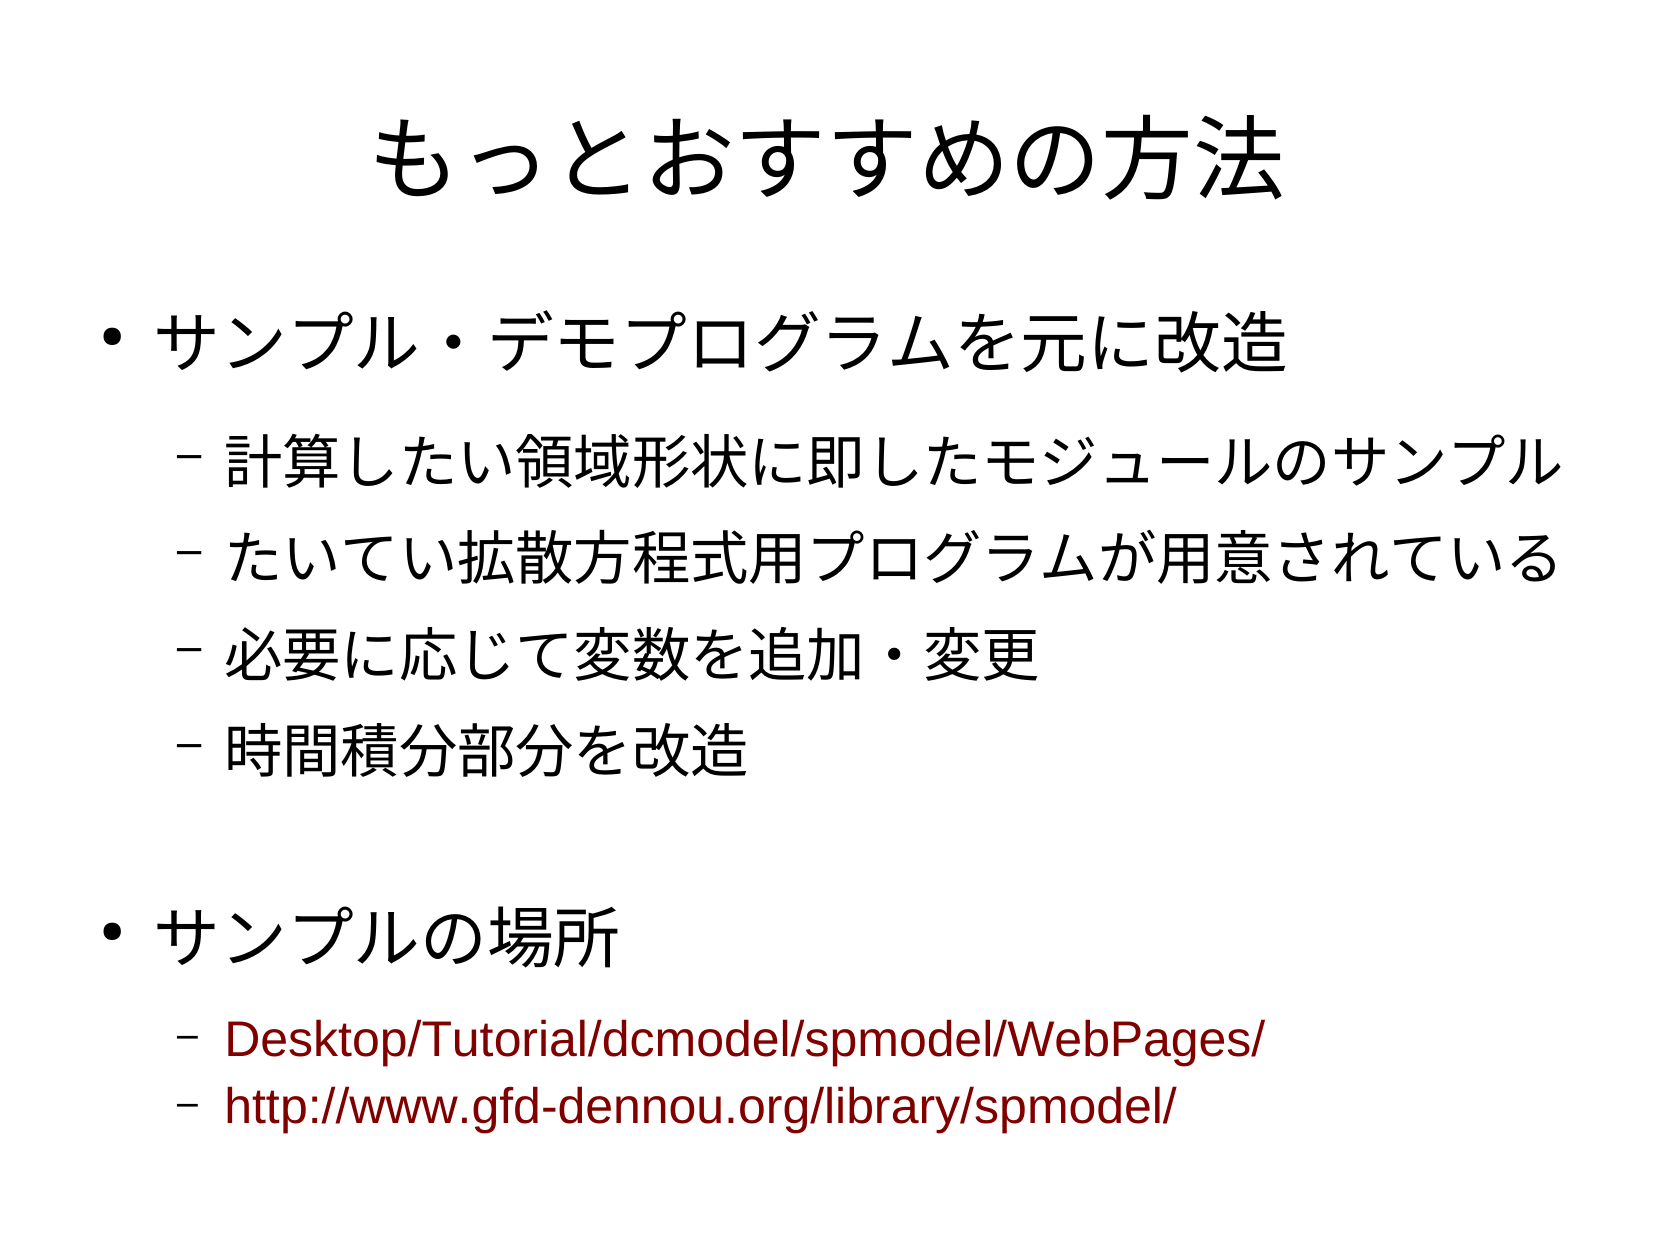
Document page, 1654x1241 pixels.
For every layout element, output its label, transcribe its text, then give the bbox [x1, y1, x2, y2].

title もっとおすすめの方法 [82, 56, 1571, 250]
list サンプル・デモプログラムを元に改造 計算したい領域形状に即したモジュールのサンプル たいてい拡散方程式用プログラムが用意されている 必要に応じて変数を追加・変更 時間積分部分を改造 サンプルの場所 Desktop/Tutorial/dcmodel/spmodel/WebPages/ http://www.gfd-dennou.org/library/spmodel/ [82, 290, 1571, 1094]
